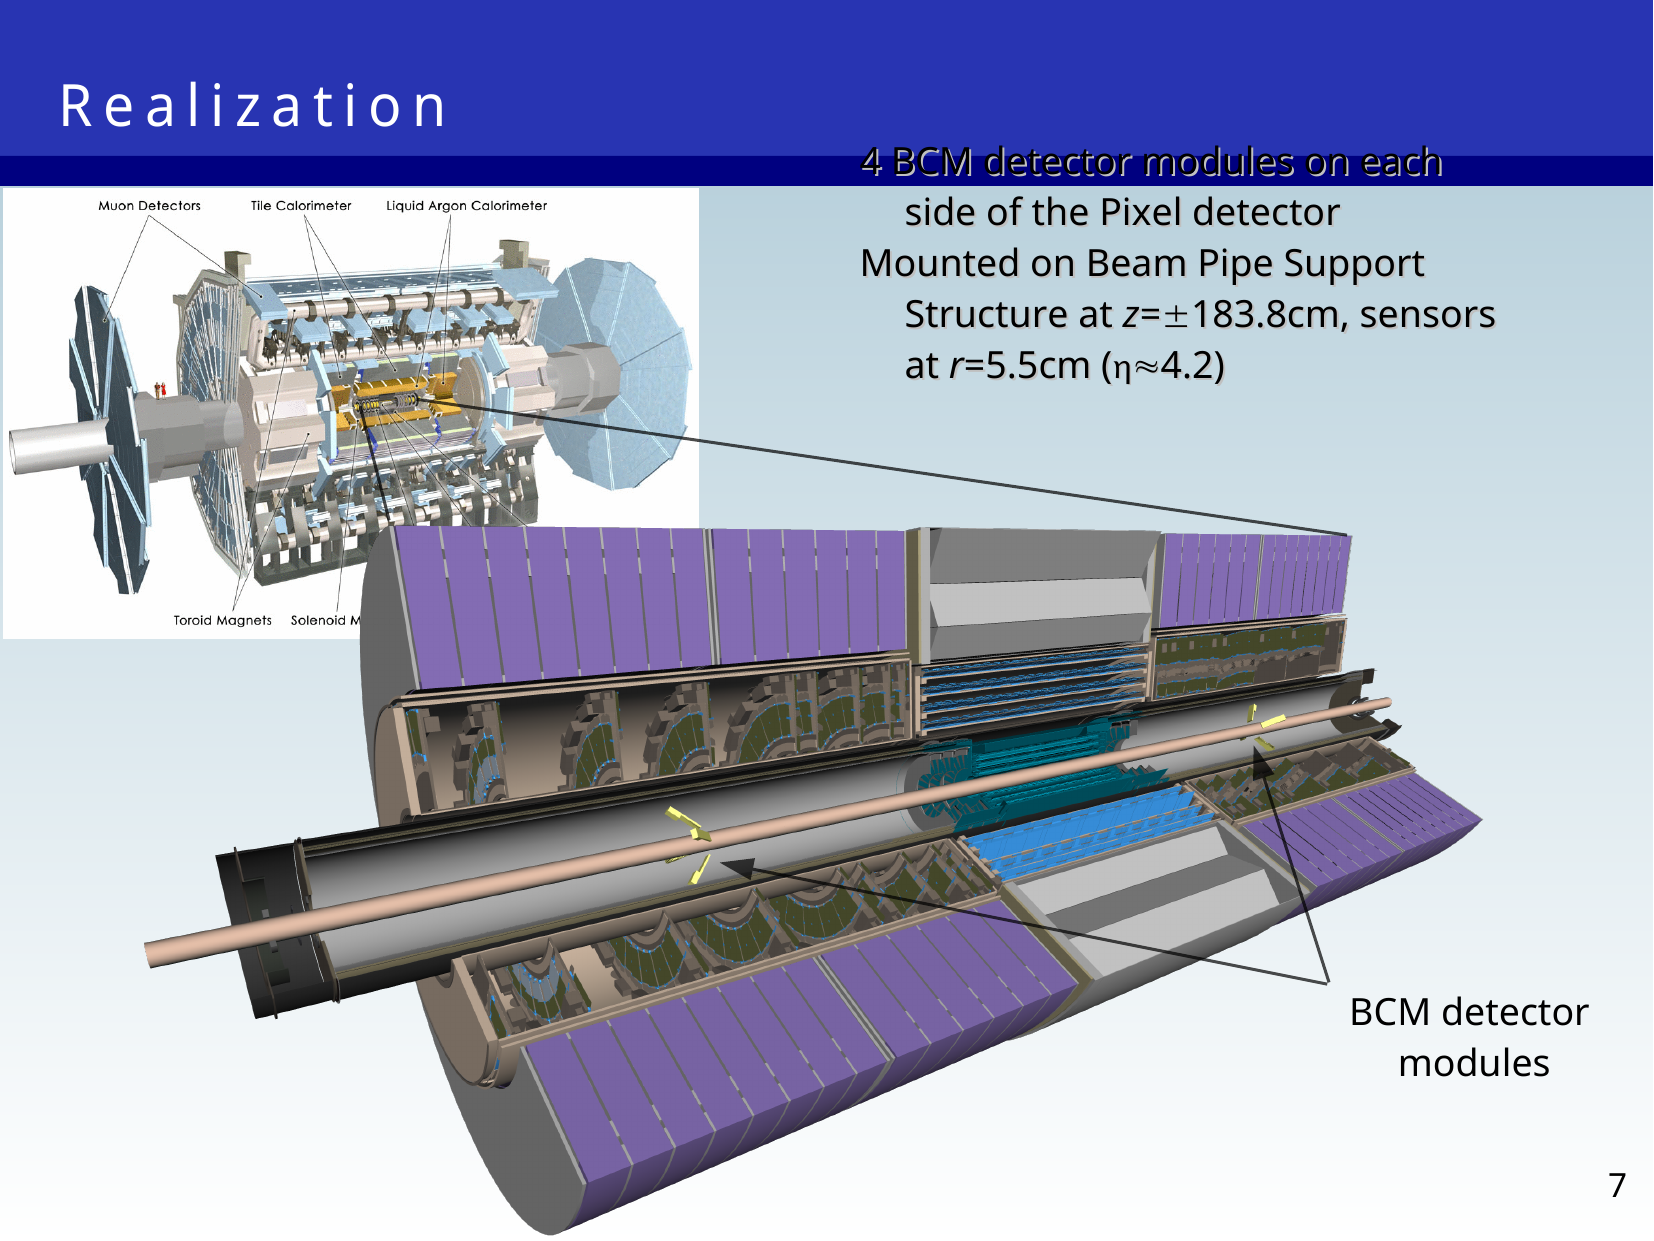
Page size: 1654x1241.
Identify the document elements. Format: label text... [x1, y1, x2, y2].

subtitle 4 BCM detector modules on each side of the Pixel detector Mounted on Beam Pipe Support Structure at z=183.8cm, sensors at r=5.5cm (≈4.2) [822, 217, 1516, 478]
picture [3, 188, 1501, 1241]
text_box BCM detector modules [1334, 978, 1599, 1084]
title Realization [58, 29, 1613, 178]
